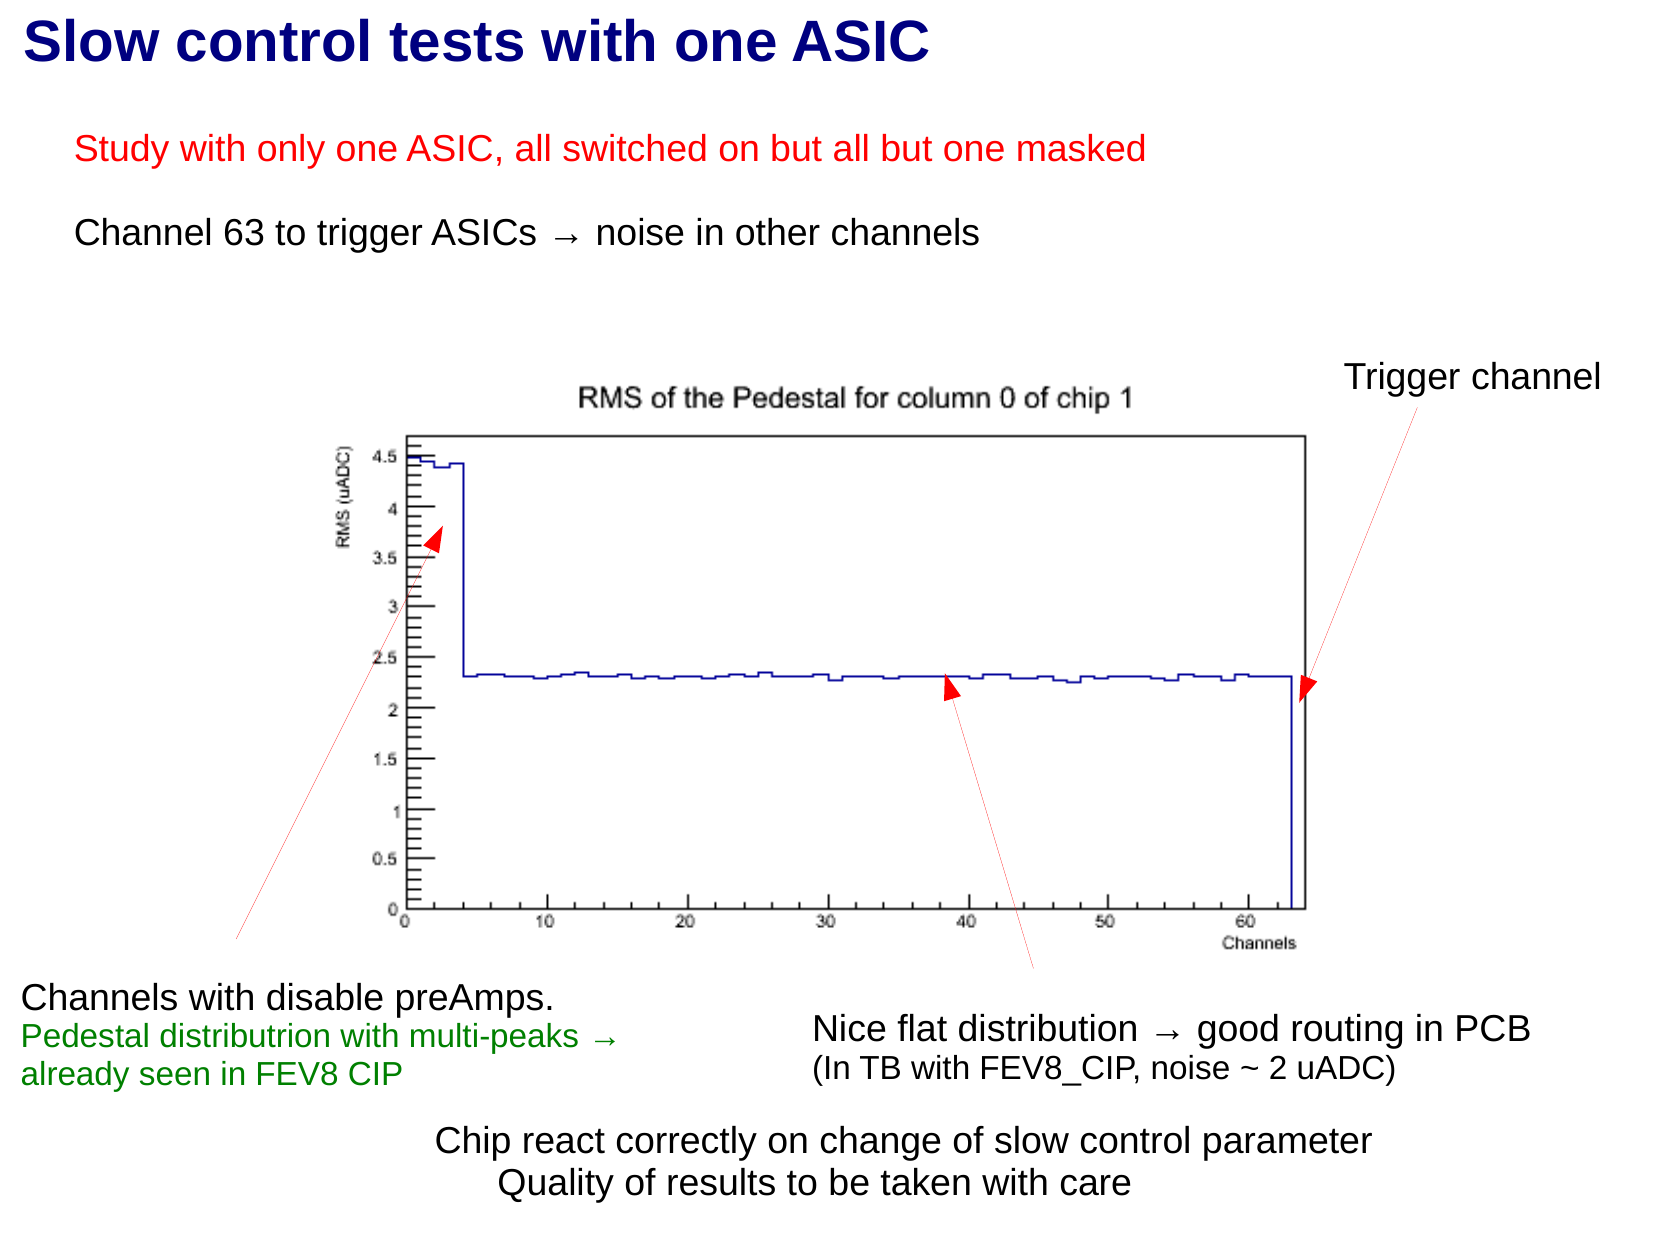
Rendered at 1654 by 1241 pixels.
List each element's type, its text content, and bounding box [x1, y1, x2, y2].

picture [295, 377, 1418, 969]
text_box Trigger channel [1328, 348, 1625, 406]
text_box Channels with disable preAmps. Pedestal distributrion with multi-peaks → already seen in FEV8 CIP [5, 968, 680, 1100]
text_box Study with only one ASIC, all switched on but all but one masked Channel 63 to trigger ASICs → noise in other channels [59, 120, 1182, 262]
text_box Chip react correctly on change of slow control parameter Quality of results to be taken with care [419, 1112, 1400, 1212]
title Slow control tests with one ASIC [23, 8, 1512, 74]
text_box Nice flat distribution → good routing in PCB (In TB with FEV8_CIP, noise ~ 2 uADC) [797, 1000, 1625, 1095]
